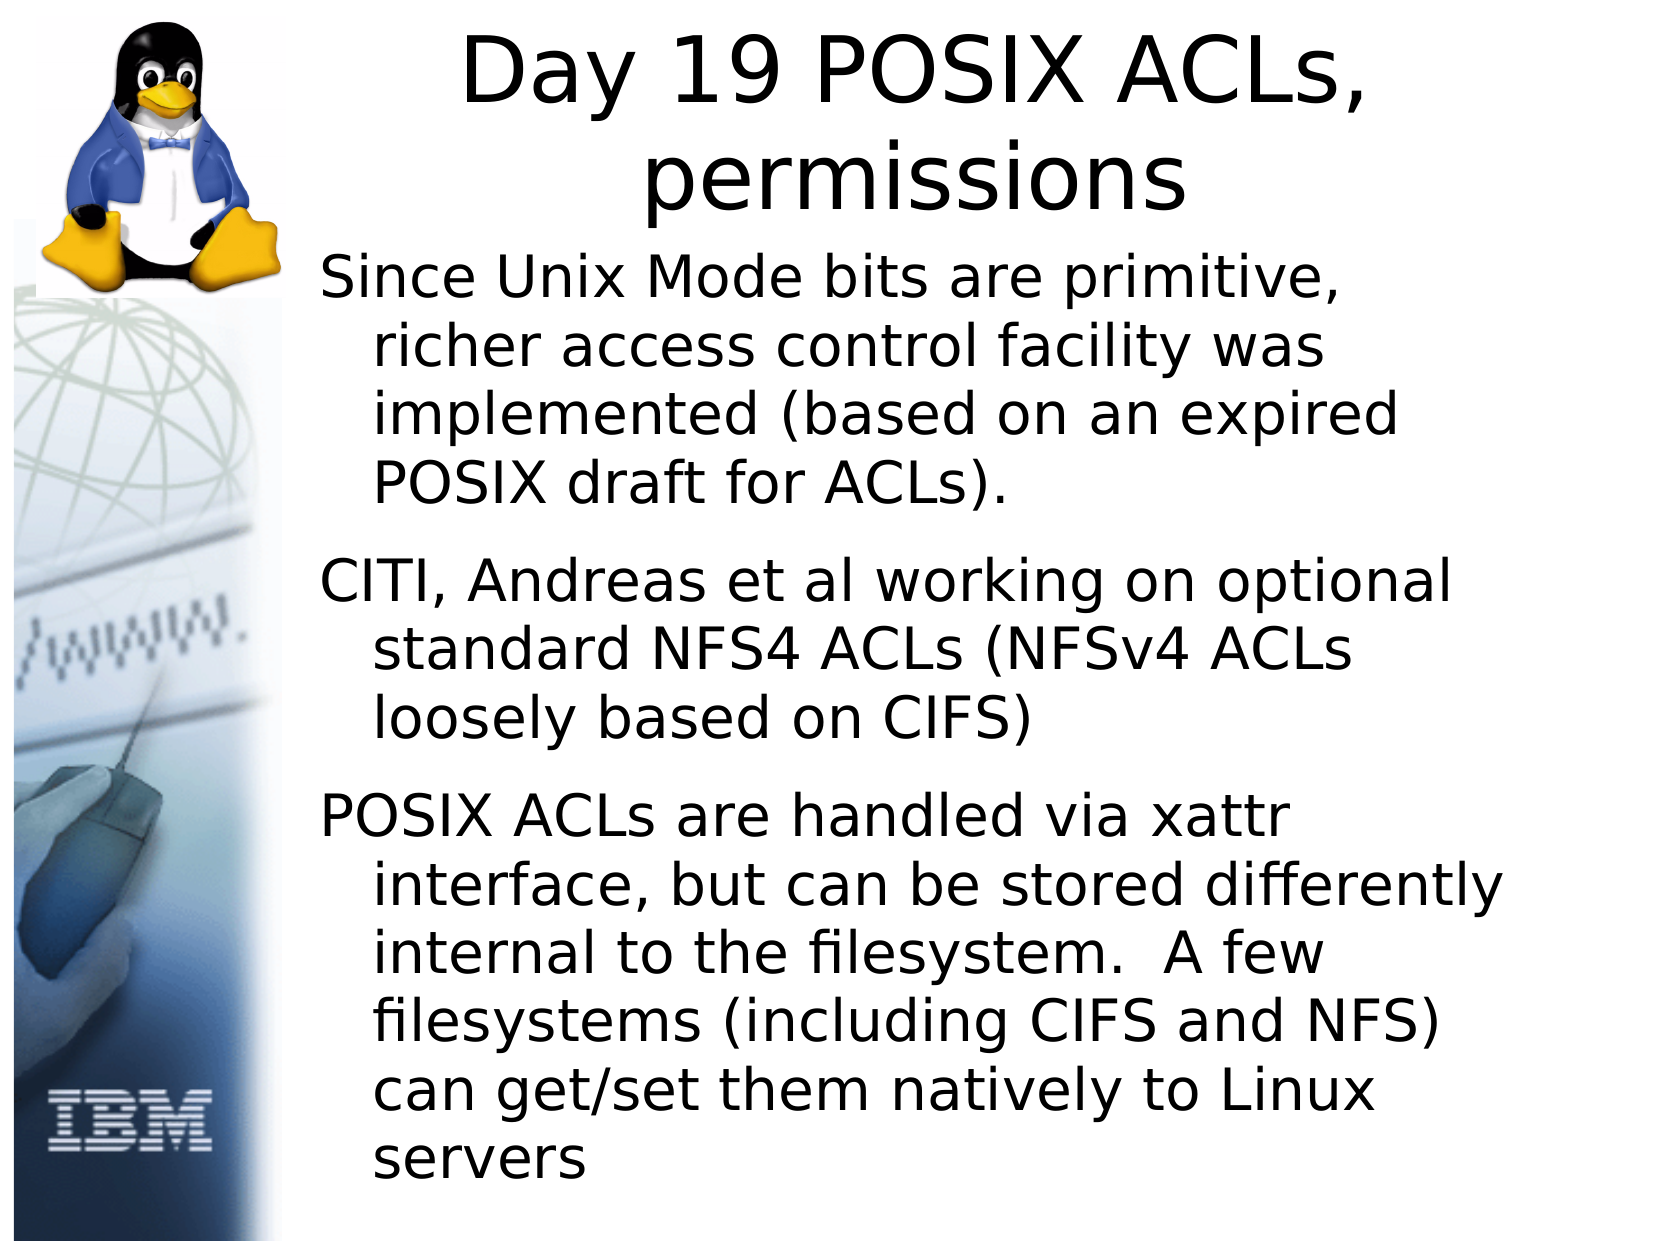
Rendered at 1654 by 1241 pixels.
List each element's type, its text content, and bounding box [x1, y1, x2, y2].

list Since Unix Mode bits are primitive, richer access control facility was implemented (based on an expired POSIX draft for ACLs). CITI, Andreas et al working on optional standard NFS4 ACLs (NFSv4 ACLs loosely based on CIFS) POSIX ACLs are handled via xattr interface, but can be stored differently internal to the filesystem. A few filesystems (including CIFS and NFS) can get/set them natively to Linux servers [301, 243, 1520, 1182]
title Day 19 POSIX ACLs, permissions [301, 21, 1528, 227]
